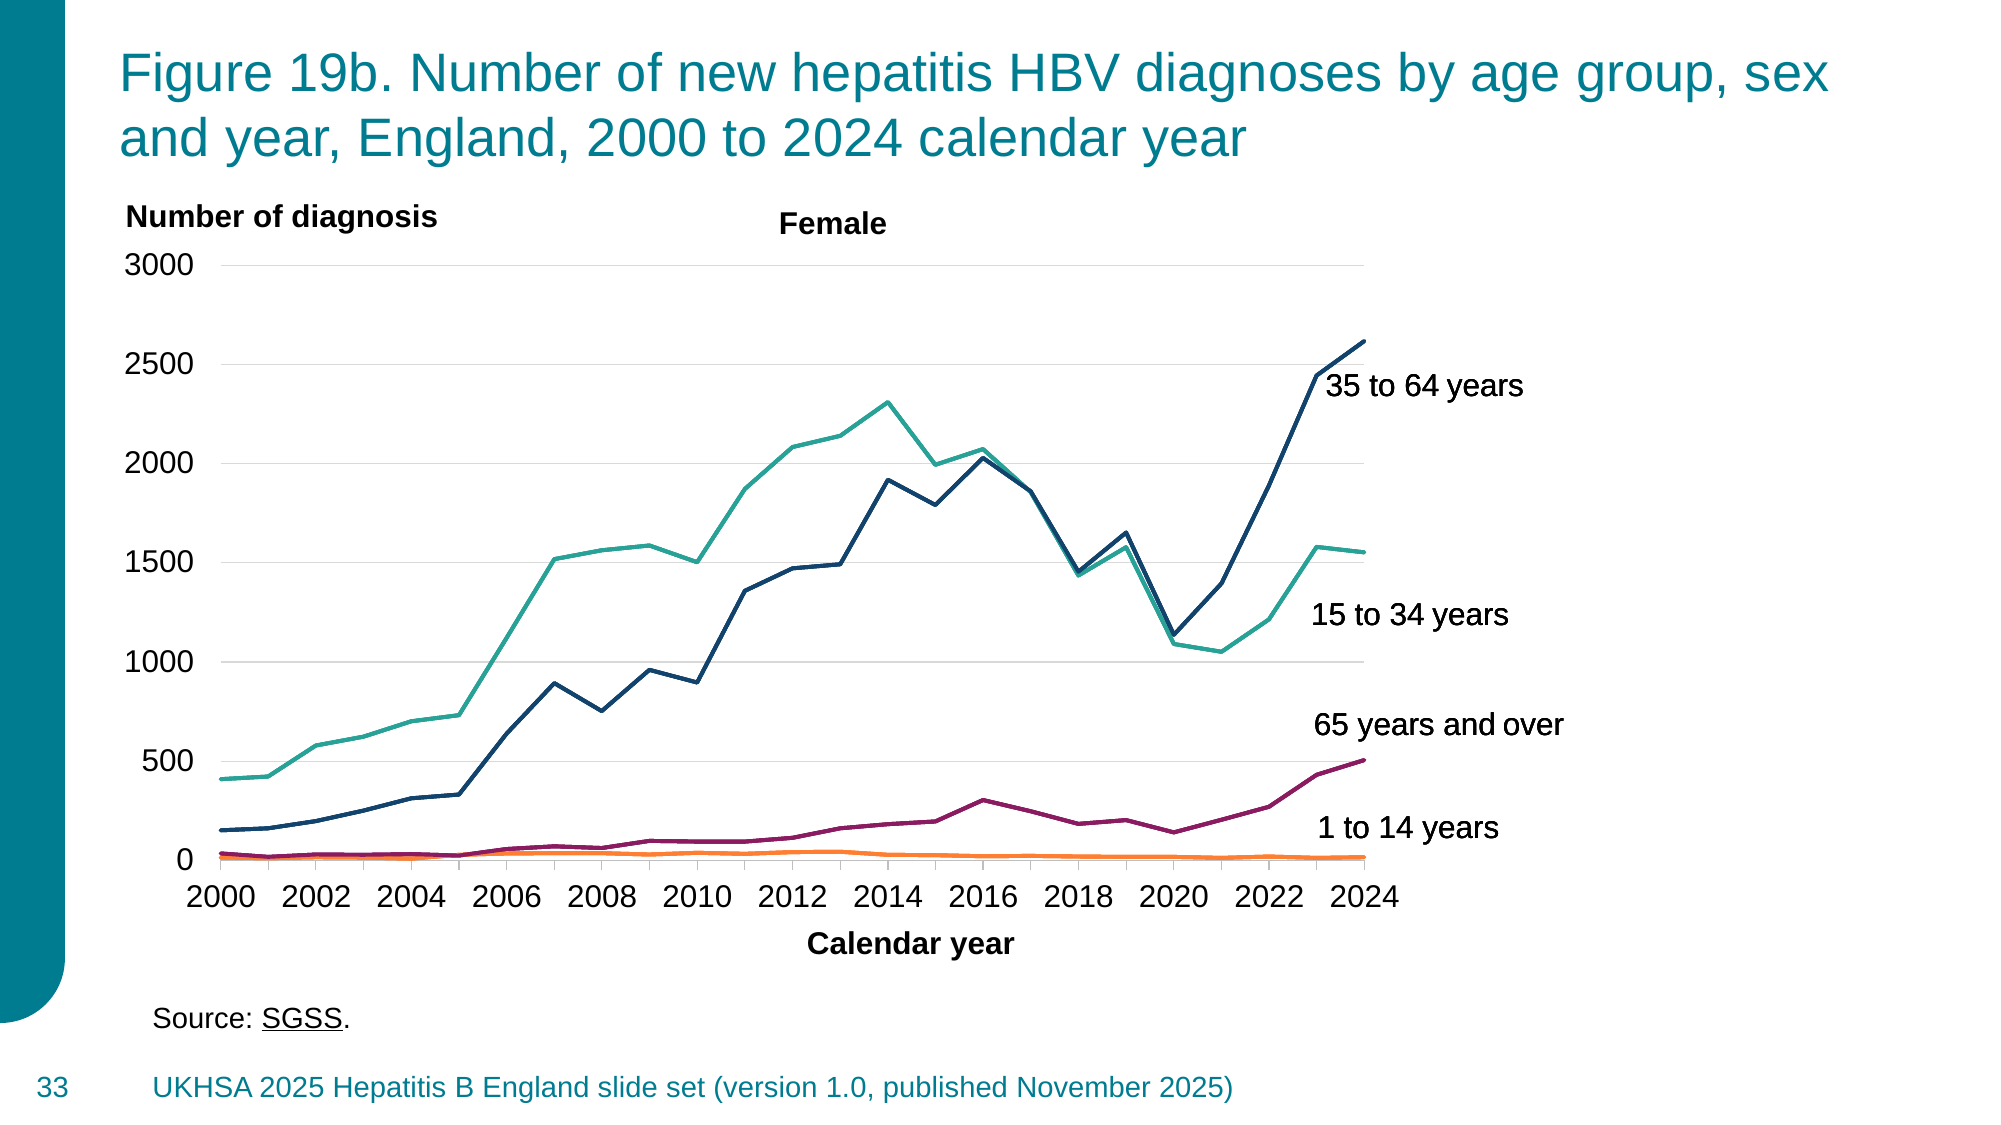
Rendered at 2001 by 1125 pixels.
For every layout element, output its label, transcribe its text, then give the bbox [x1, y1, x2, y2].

text_box Source: SGSS. [137, 991, 595, 1042]
text_box UKHSA 2025 Hepatitis B England slide set (version 1.0, published November 2025) [137, 1056, 1780, 1116]
picture [119, 182, 1565, 978]
title Figure 19b. Number of new hepatitis HBV diagnoses by age group, sex and year, England, 2000 to 2024 calendar year [104, 0, 1930, 169]
text_box [21, 1056, 120, 1117]
